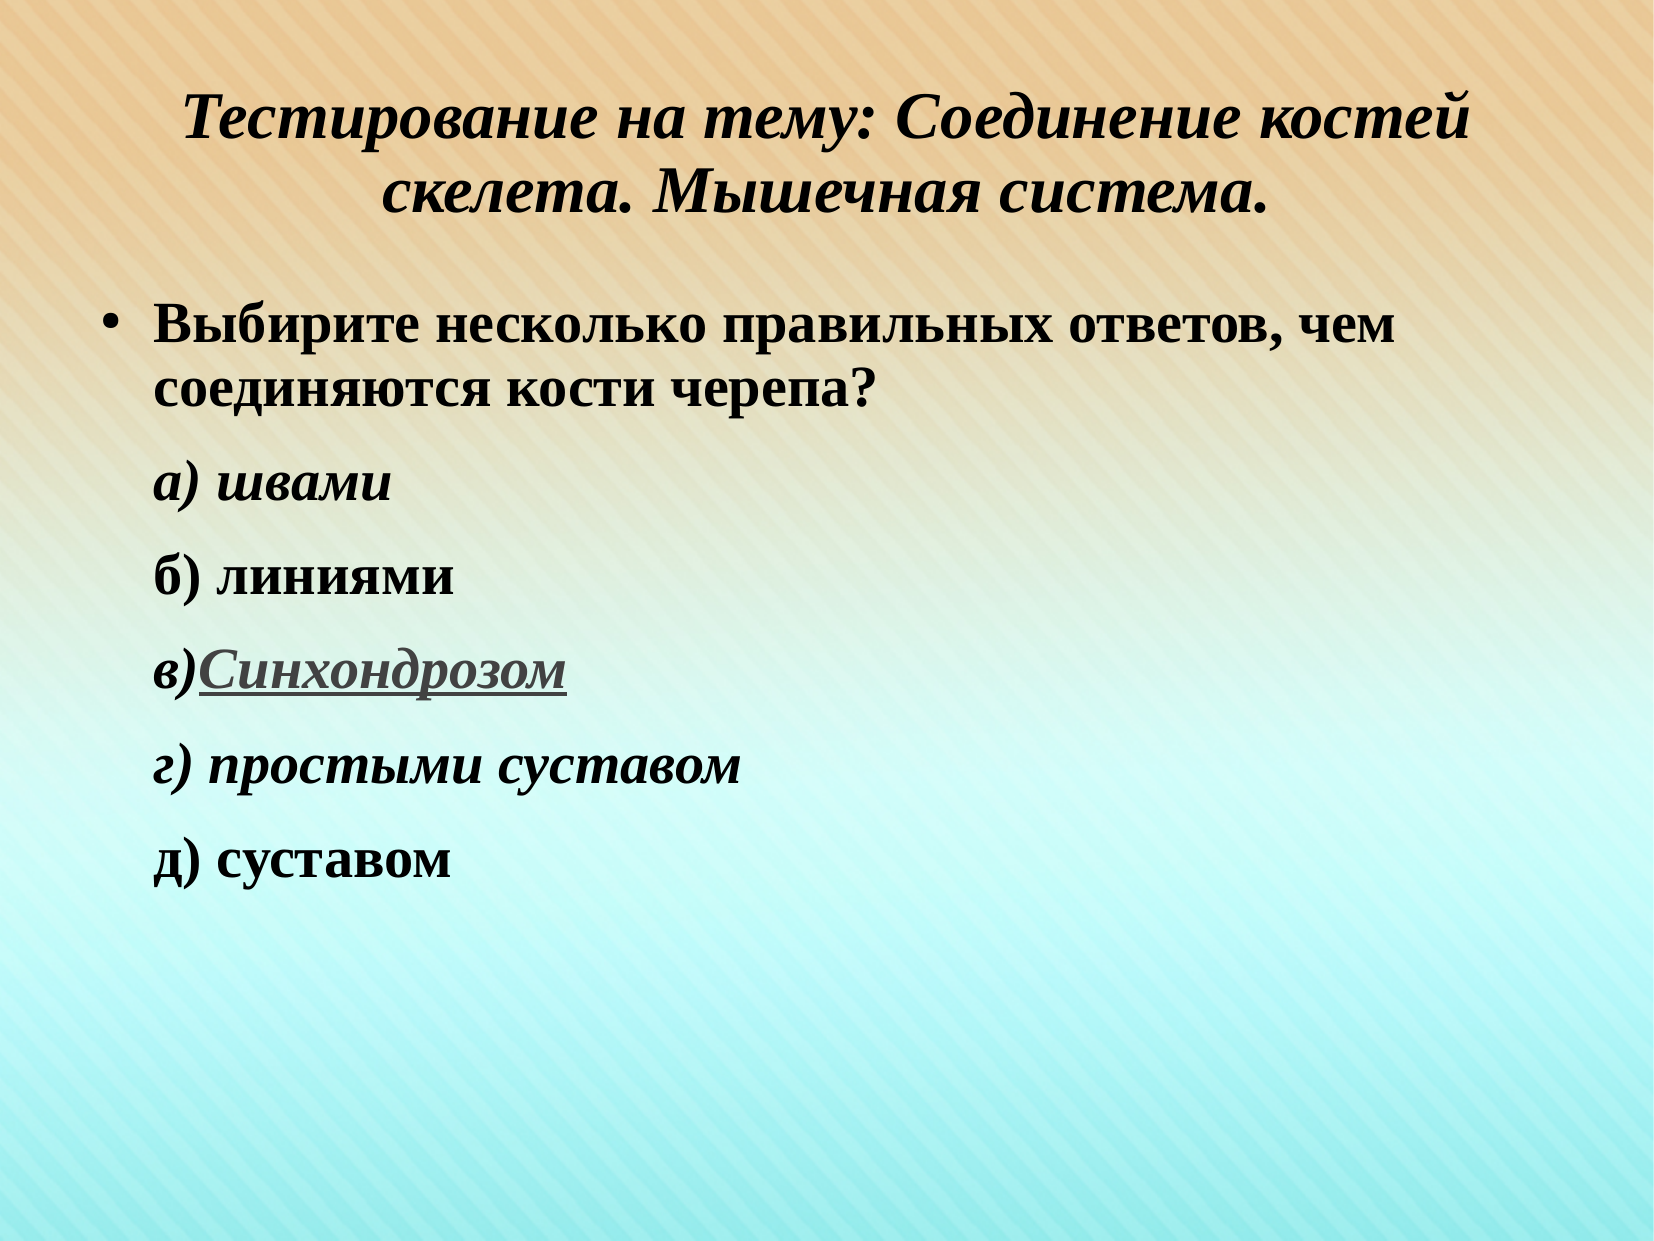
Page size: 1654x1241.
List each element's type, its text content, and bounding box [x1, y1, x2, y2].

picture [0, 0, 1654, 1241]
title Тестирование на тему: Соединение костей скелета. Мышечная система. [82, 49, 1571, 257]
list Выбирите несколько правильных ответов, чем соединяются кости черепа? а) швами б) линиями в)Синхондрозом г) простыми суставом д) суставом [82, 290, 1571, 1109]
